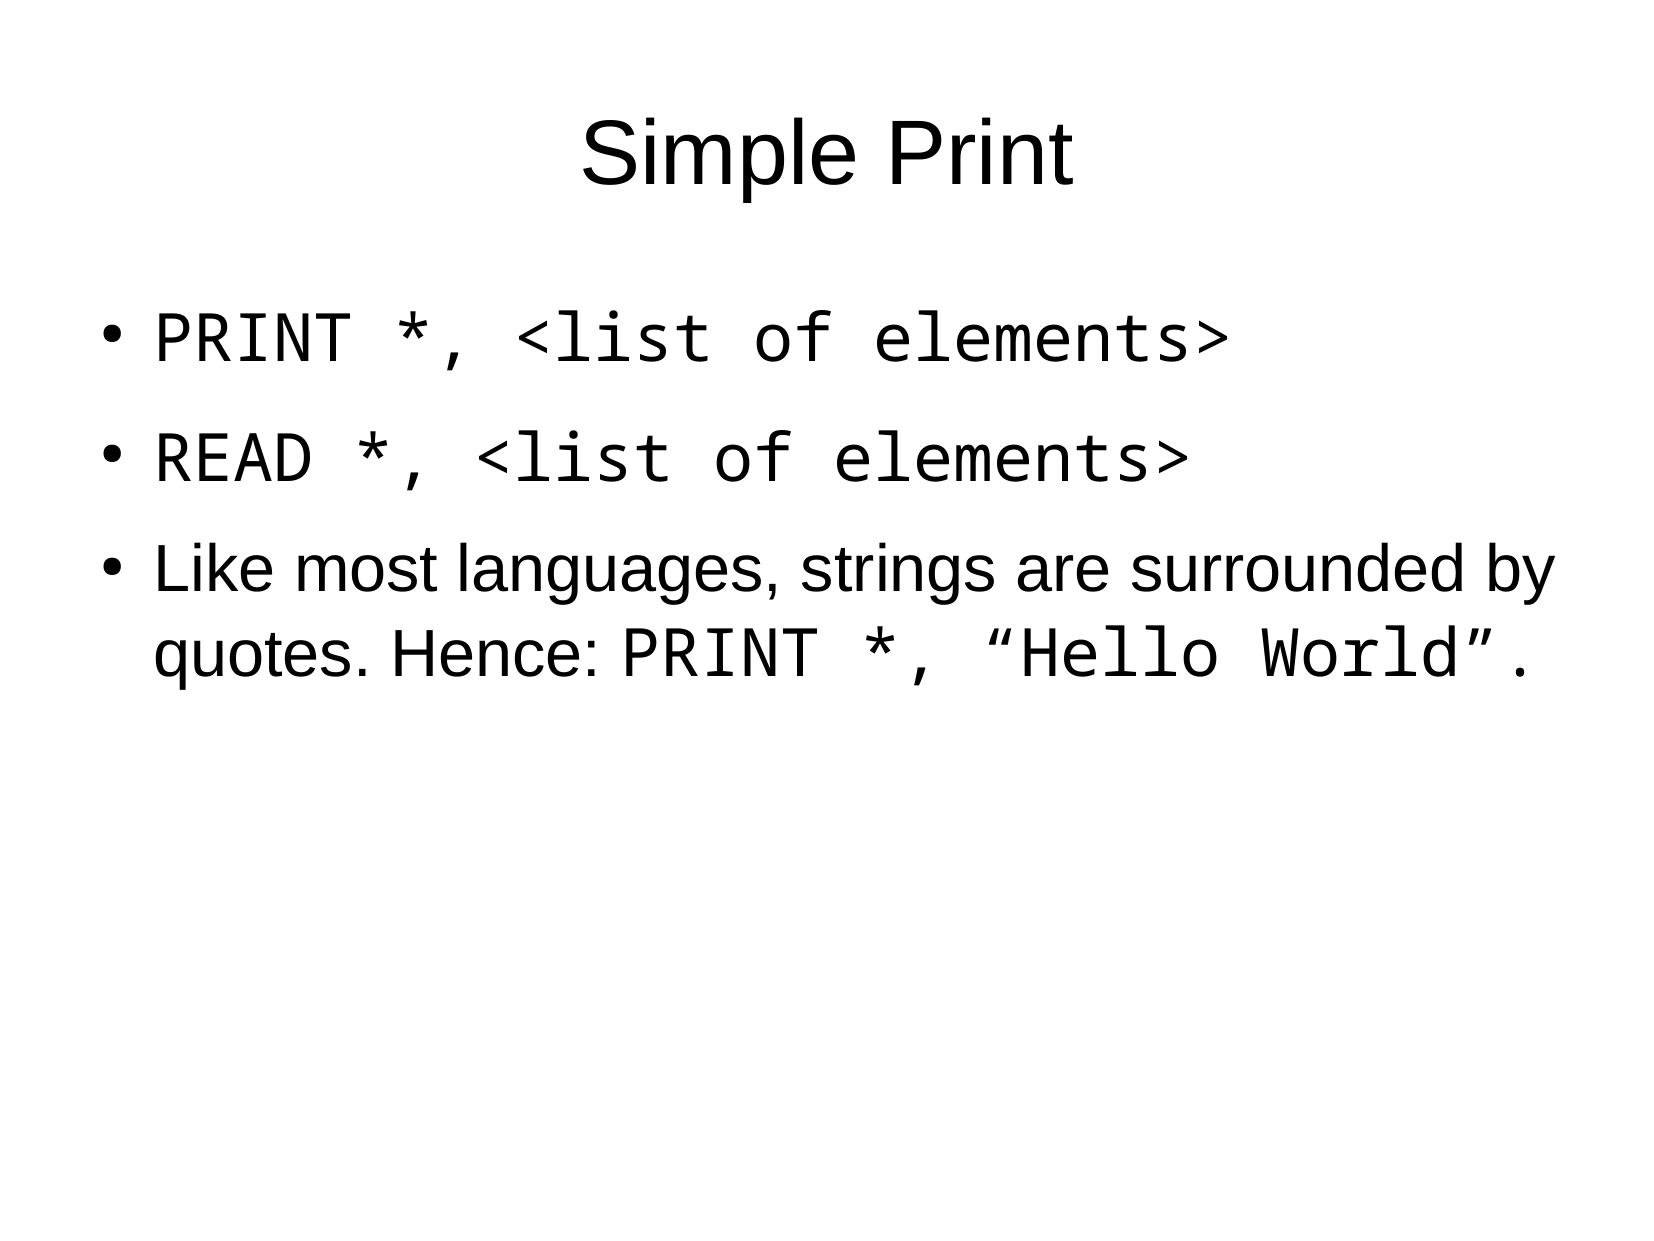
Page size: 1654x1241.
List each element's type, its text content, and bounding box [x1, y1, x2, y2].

list PRINT *, <list of elements> READ *, <list of elements> Like most languages, strings are surrounded by quotes. Hence: PRINT *, “Hello World”. [82, 290, 1571, 1010]
title Simple Print [82, 49, 1571, 257]
